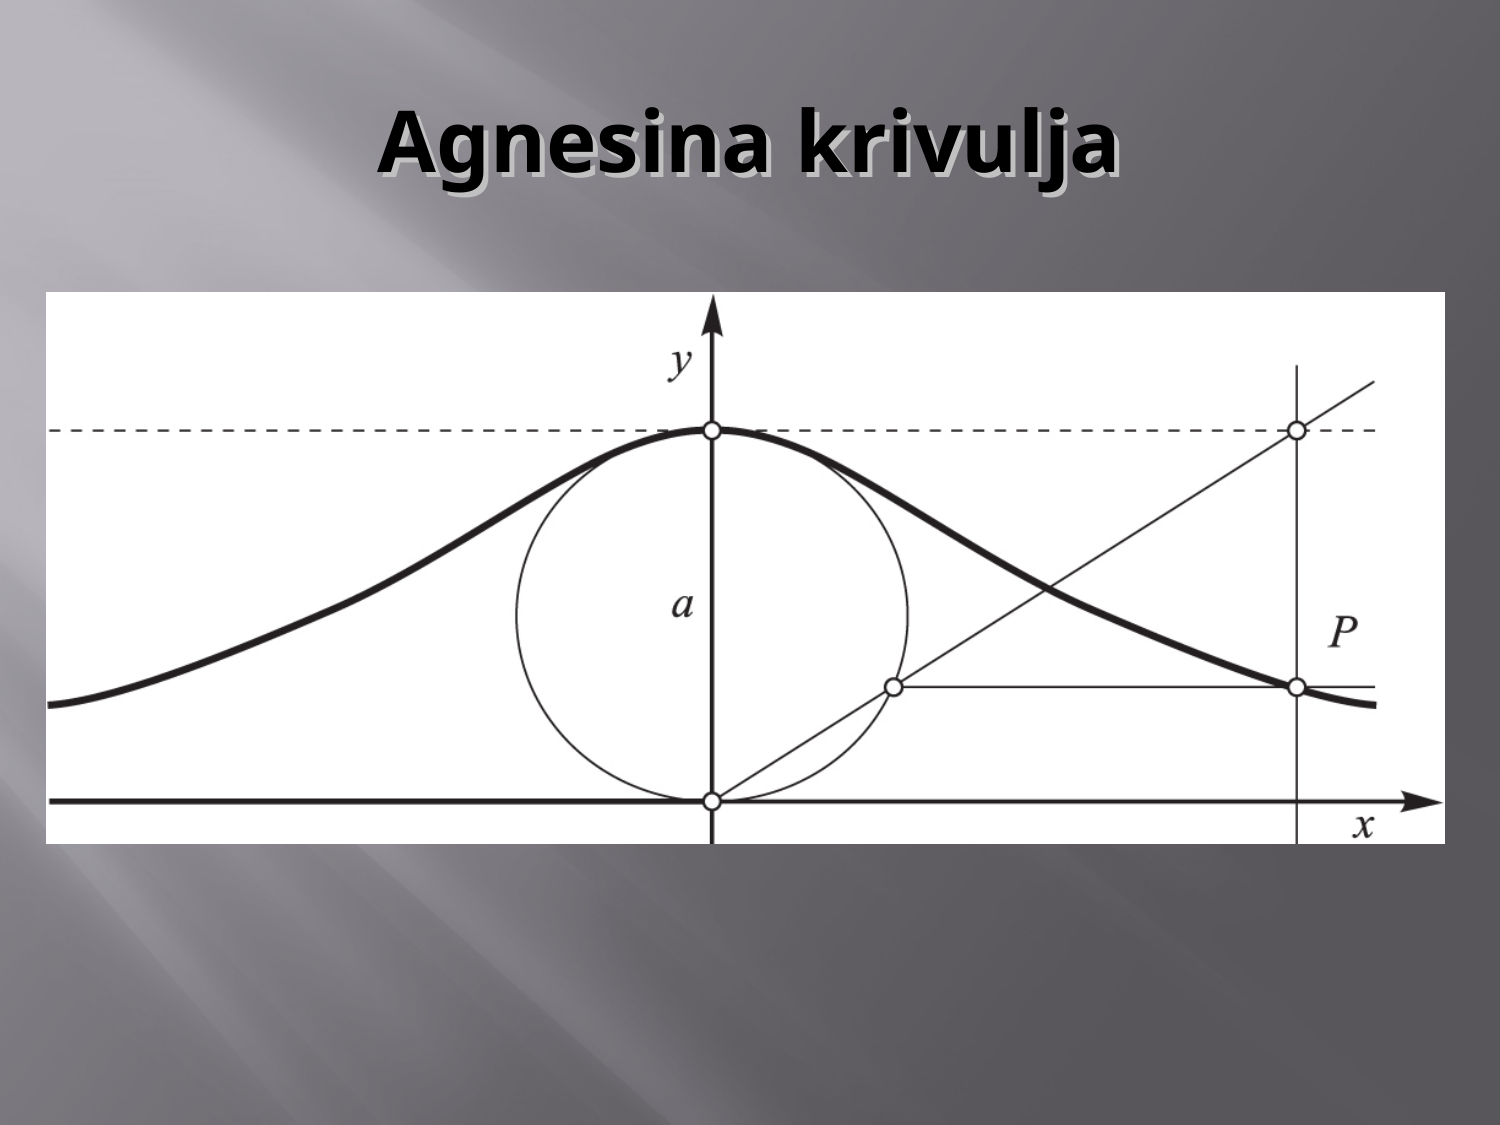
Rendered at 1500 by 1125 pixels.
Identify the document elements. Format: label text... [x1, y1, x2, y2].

title Agnesina krivulja [75, 45, 1426, 233]
picture [46, 292, 1445, 844]
